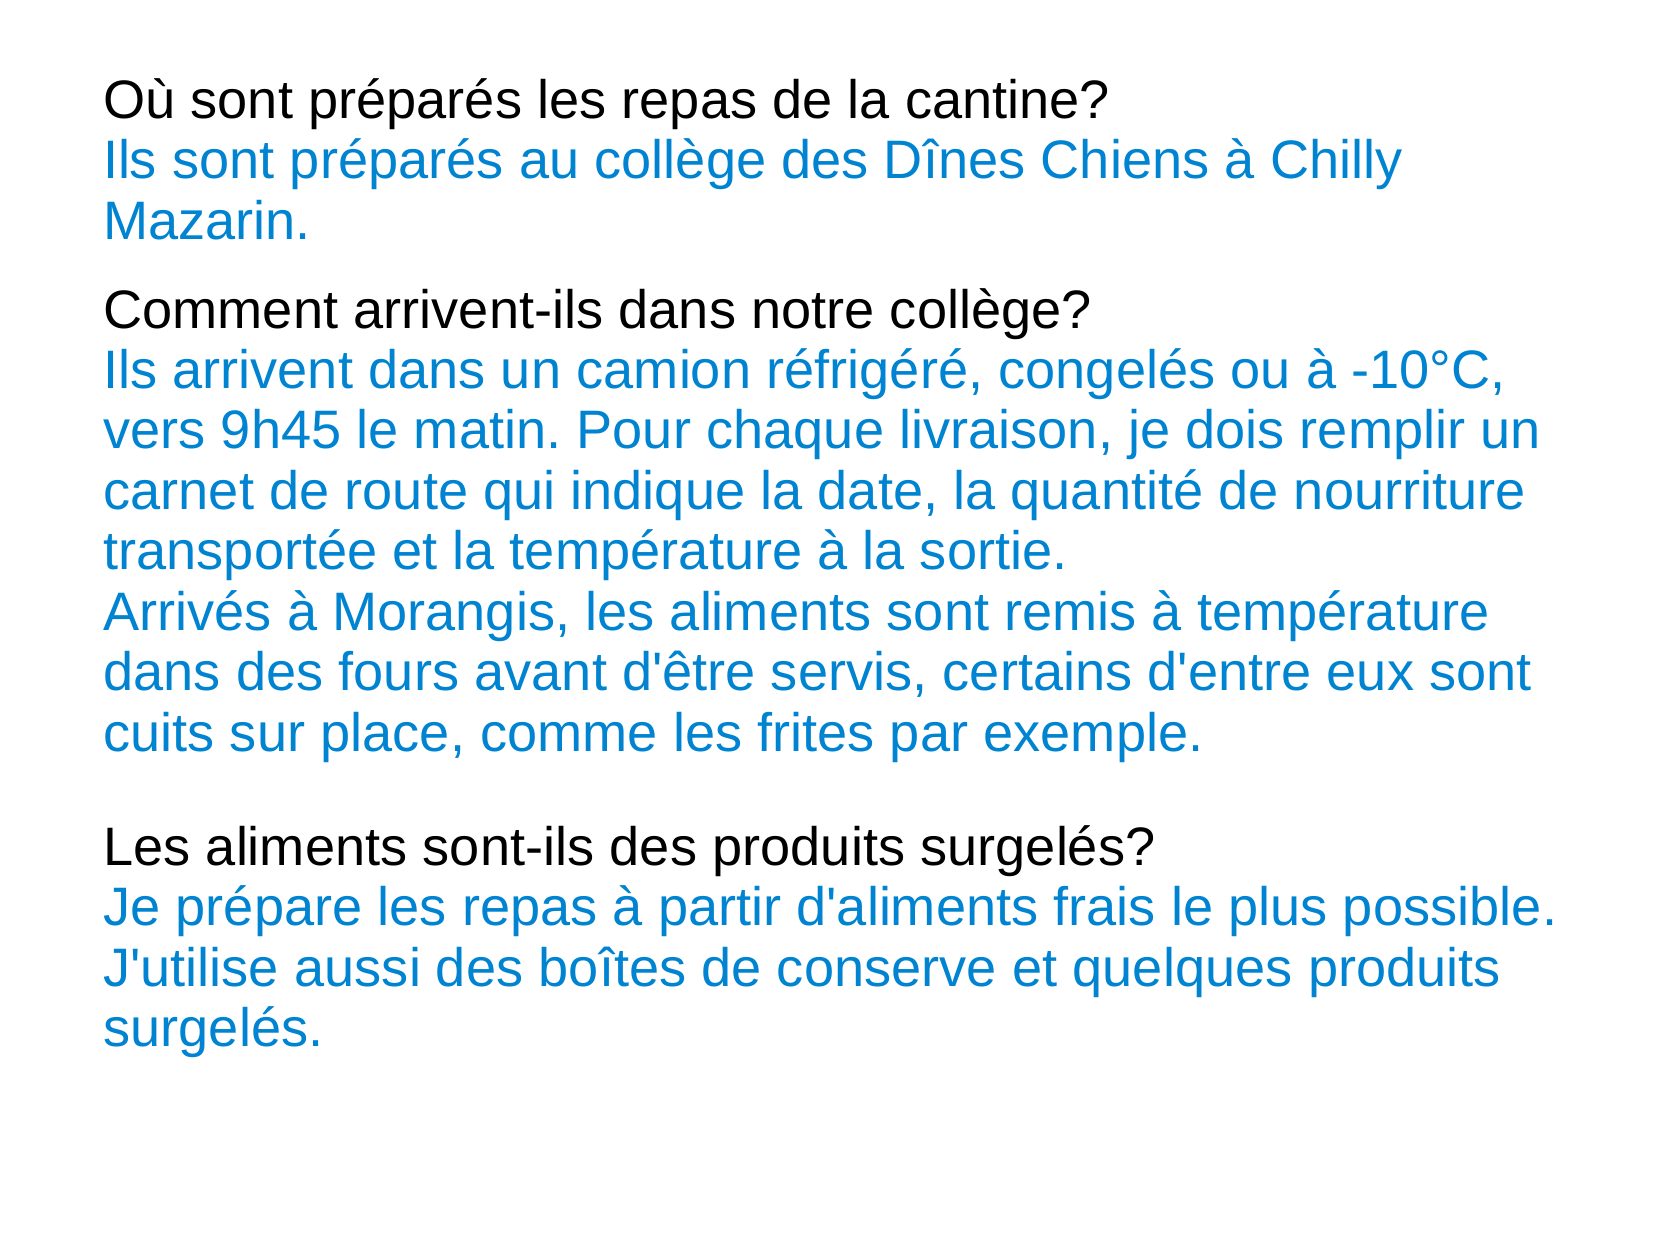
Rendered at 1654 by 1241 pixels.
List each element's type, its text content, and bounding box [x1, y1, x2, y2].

text_box Où sont préparés les repas de la cantine? Ils sont préparés au collège des Dînes Chiens à Chilly Mazarin. [88, 59, 1536, 256]
text_box Les aliments sont-ils des produits surgelés? Je prépare les repas à partir d'aliments frais le plus possible. J'utilise aussi des boîtes de conserve et quelques produits surgelés. [88, 805, 1625, 1064]
text_box Comment arrivent-ils dans notre collège? Ils arrivent dans un camion réfrigéré, congelés ou à -10°C, vers 9h45 le matin. Pour chaque livraison, je dois remplir un carnet de route qui indique la date, la quantité de nourriture transportée et la température à la sortie. Arrivés à Morangis, les aliments sont remis à température dans des fours avant d'être servis, certains d'entre eux sont cuits sur place, comme les frites par exemple. [88, 268, 1625, 768]
